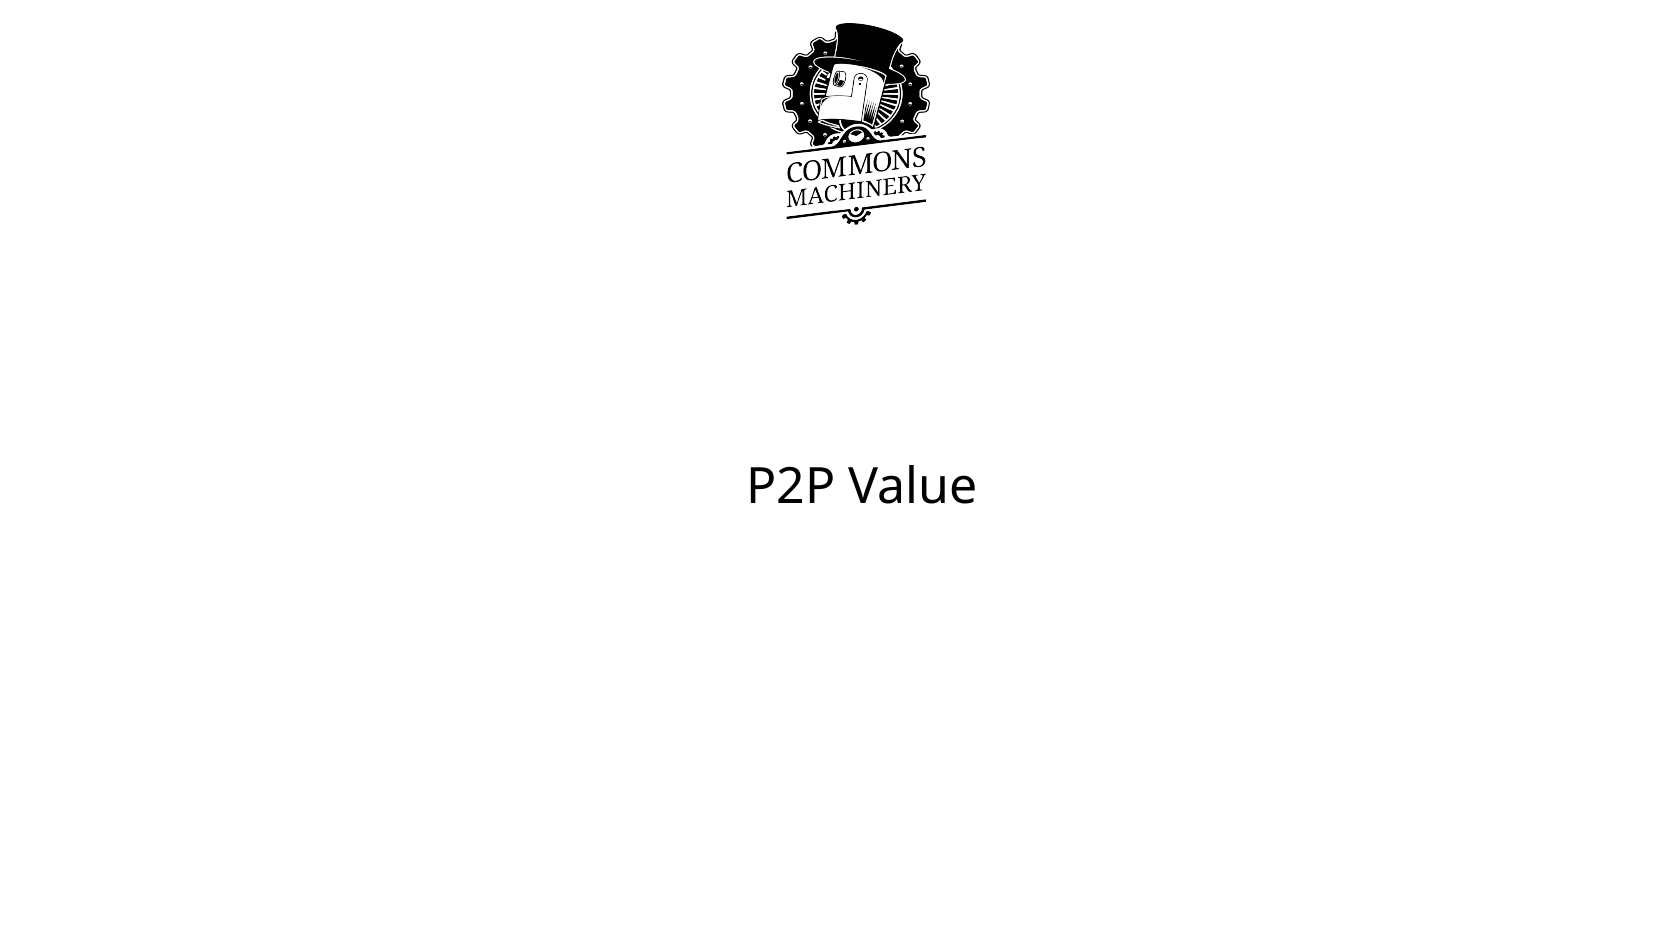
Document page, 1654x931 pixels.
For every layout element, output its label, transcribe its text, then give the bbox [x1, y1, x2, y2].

list P2P Value [82, 269, 1571, 810]
picture [782, 23, 930, 225]
